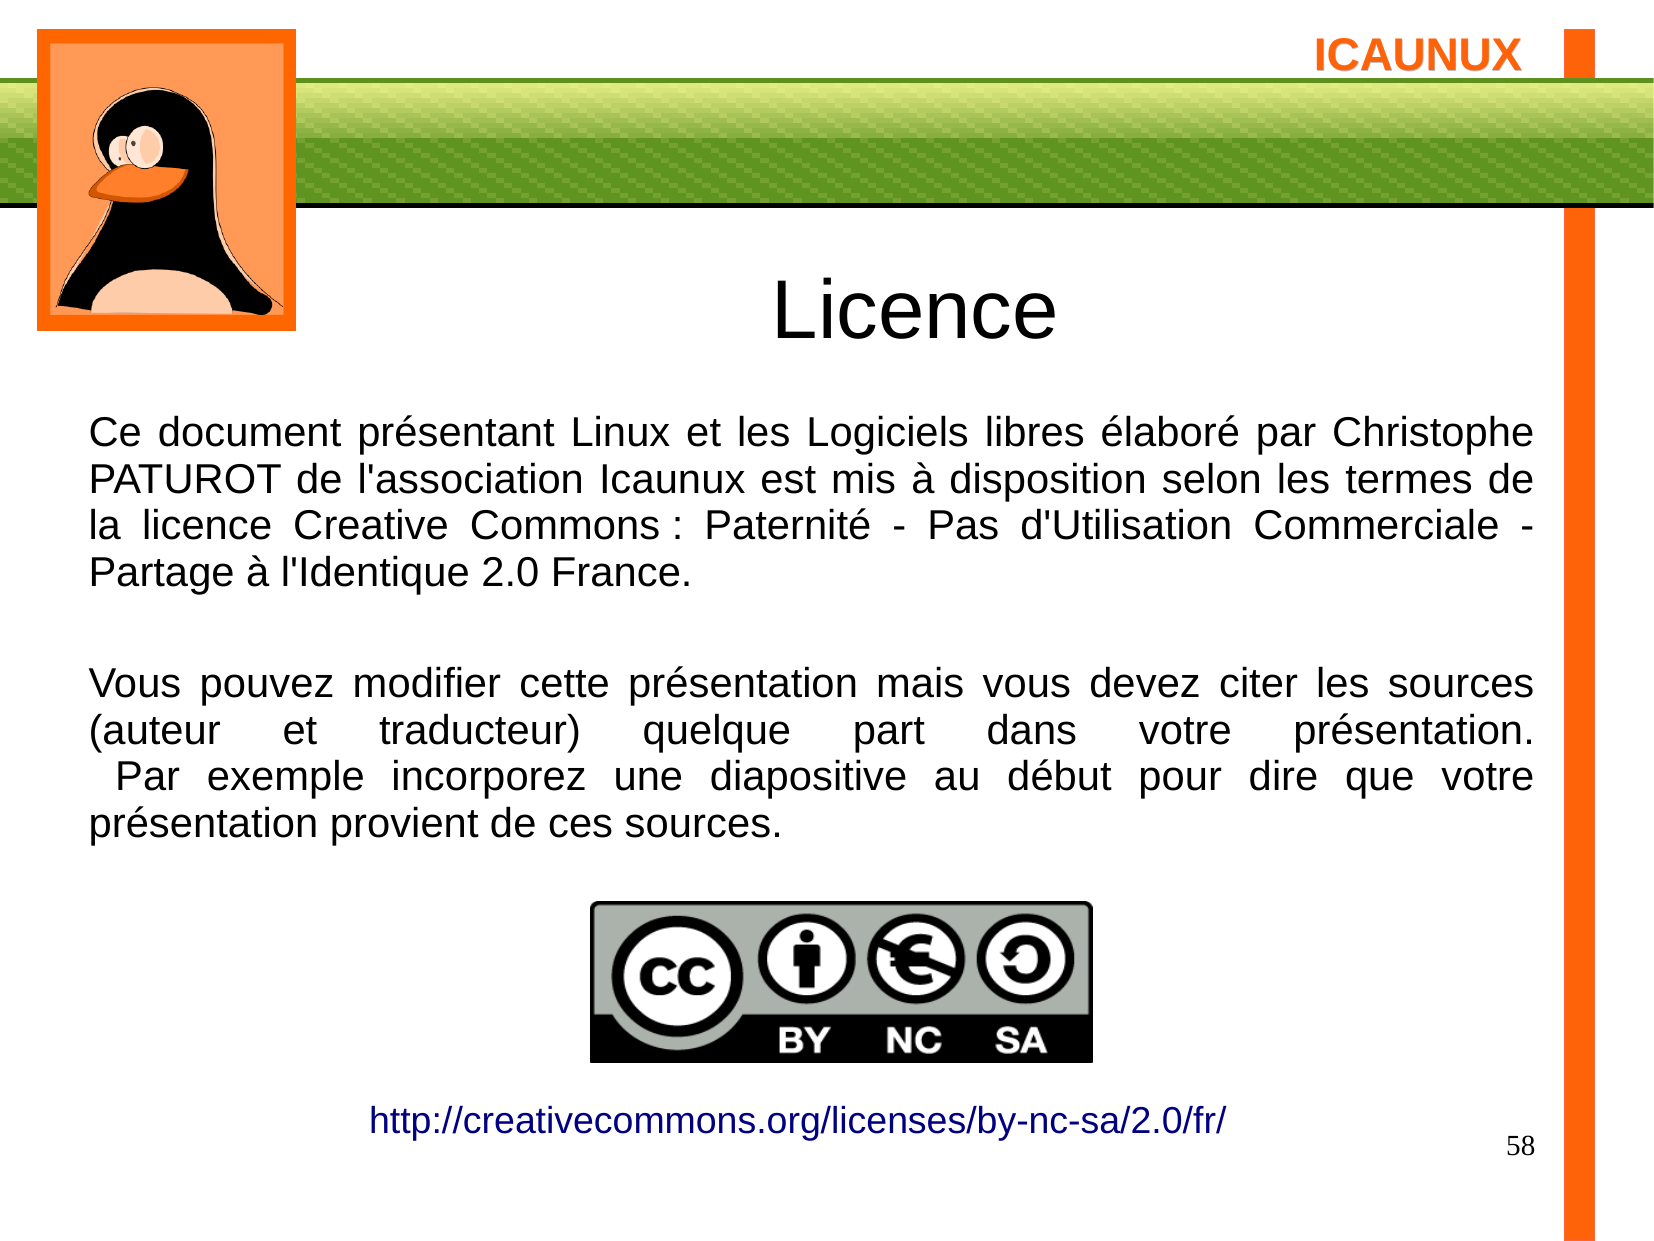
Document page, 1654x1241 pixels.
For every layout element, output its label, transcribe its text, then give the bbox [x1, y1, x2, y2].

picture [590, 901, 1093, 1063]
text_box http://creativecommons.org/licenses/by-nc-sa/2.0/fr/ [354, 1092, 1270, 1154]
picture [0, 29, 1654, 331]
title Ce document présentant Linux et les Logiciels libres élaboré par Christophe PATUROT de l'association Icaunux est mis à disposition selon les termes de la licence Creative Commons : Paternité - Pas d'Utilisation Commerciale - Partage à l'Identique 2.0 France. [88, 354, 1536, 650]
title Vous pouvez modifier cette présentation mais vous devez citer les sources (auteur et traducteur) quelque part dans votre présentation. Par exemple incorporez une diapositive au début pour dire que votre présentation provient de ces sources. [88, 650, 1536, 886]
title Licence [324, 235, 1506, 384]
